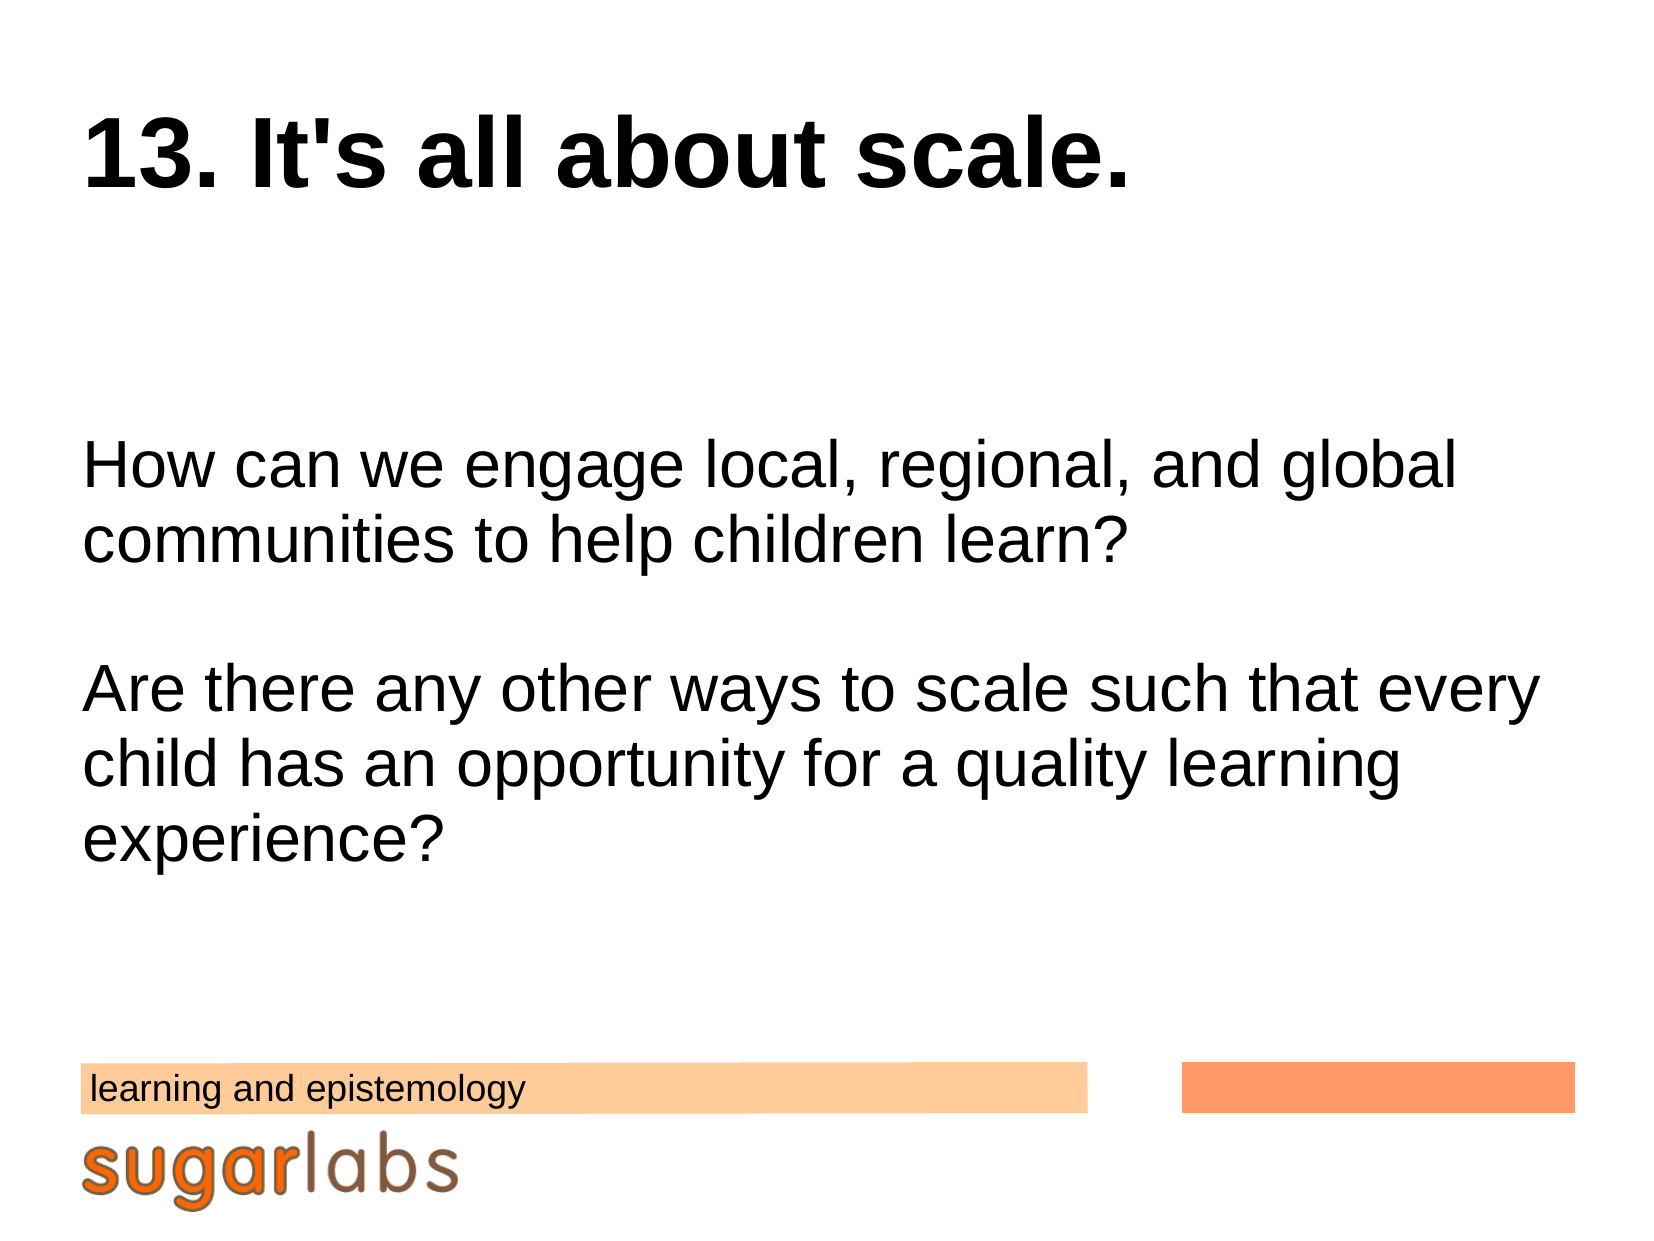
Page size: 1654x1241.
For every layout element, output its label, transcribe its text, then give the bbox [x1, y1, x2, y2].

picture [82, 1130, 458, 1212]
title 13. It's all about scale. [82, 49, 1571, 257]
subtitle How can we engage local, regional, and global communities to help children learn? Are there any other ways to scale such that every child has an opportunity for a quality learning experience? [82, 290, 1571, 1013]
text_box learning and epistemology [75, 1060, 938, 1122]
